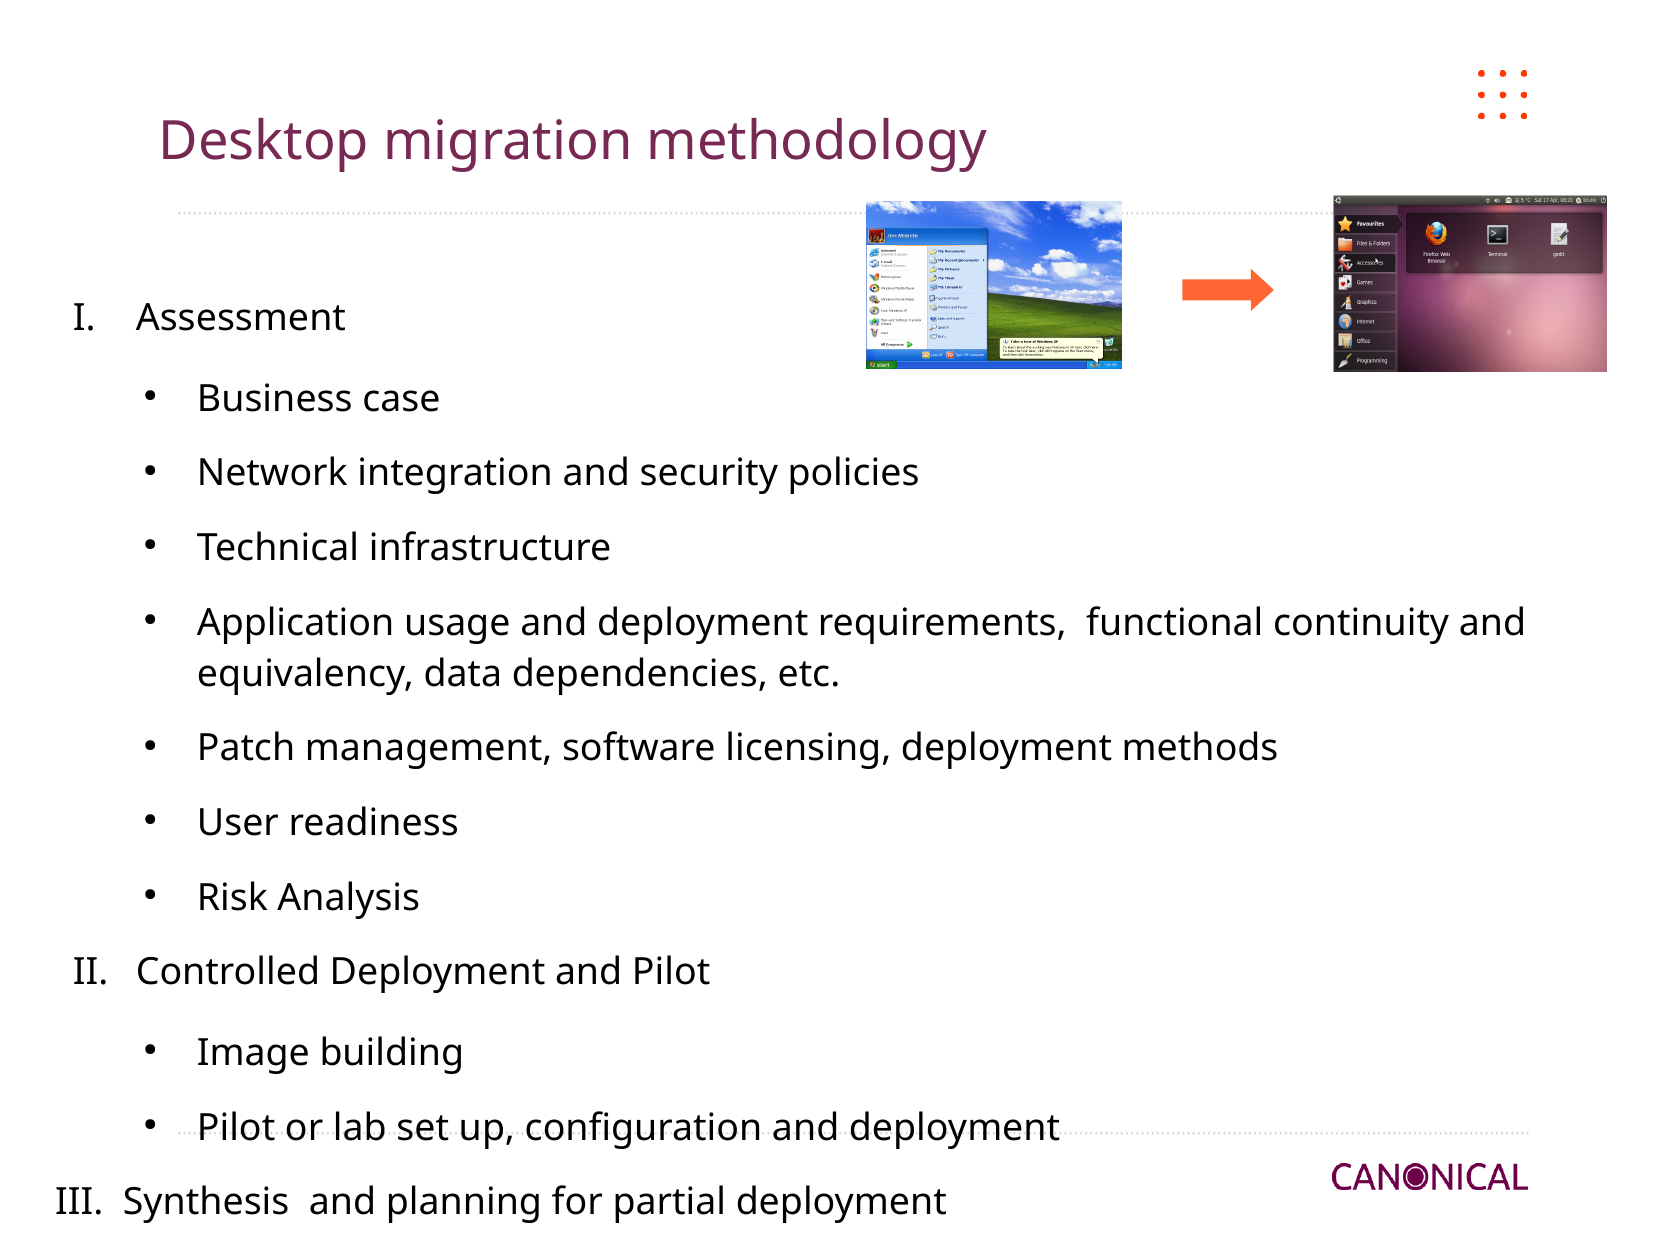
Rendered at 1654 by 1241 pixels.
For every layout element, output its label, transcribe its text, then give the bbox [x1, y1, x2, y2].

picture [529, 1129, 545, 1136]
picture [360, 1129, 366, 1136]
picture [313, 1129, 335, 1136]
picture [338, 1129, 347, 1136]
picture [986, 1129, 996, 1136]
picture [631, 1129, 637, 1136]
picture [464, 1129, 475, 1136]
picture [225, 1129, 232, 1136]
list Assessment Business case Network integration and security policies Technical infrastructure Application usage and deployment requirements, functional continuity and equivalency, data dependencies, etc. Patch management, software licensing, deployment methods User readiness Risk Analysis Controlled Deployment and Pilot Image building Pilot or lab set up, configuration and deployment III. Synthesis and planning for partial deployment [55, 290, 1557, 1110]
picture [922, 1129, 928, 1136]
picture [700, 1129, 709, 1136]
picture [721, 1129, 733, 1136]
picture [571, 1129, 582, 1136]
picture [853, 1129, 865, 1136]
picture [799, 1129, 810, 1136]
picture [268, 1129, 287, 1136]
picture [690, 1129, 697, 1136]
picture [1332, 1163, 1528, 1190]
picture [203, 1129, 222, 1136]
text_box Desktop migration methodology [144, 94, 1069, 171]
picture [562, 1129, 568, 1136]
picture [1029, 1129, 1040, 1136]
picture [1478, 70, 1527, 119]
picture [899, 1129, 911, 1136]
picture [759, 1129, 776, 1136]
picture [640, 1129, 651, 1136]
picture [369, 1129, 381, 1136]
picture [821, 1129, 833, 1136]
picture [243, 1129, 255, 1136]
picture [913, 1129, 919, 1136]
picture [177, 1129, 200, 1136]
picture [1008, 1129, 1026, 1136]
text_box [1182, 268, 1274, 311]
picture [383, 1129, 409, 1136]
picture [1043, 1129, 1050, 1136]
picture [347, 1130, 357, 1136]
picture [502, 1129, 527, 1136]
picture [836, 1129, 851, 1136]
picture [442, 1129, 461, 1136]
picture [235, 1129, 241, 1136]
picture [595, 1129, 604, 1136]
picture [177, 195, 1607, 373]
picture [488, 1129, 500, 1136]
picture [776, 1130, 786, 1136]
picture [607, 1129, 614, 1136]
picture [258, 1129, 265, 1136]
picture [304, 1129, 310, 1136]
picture [712, 1129, 719, 1136]
picture [999, 1129, 1005, 1136]
picture [930, 1129, 942, 1136]
picture [547, 1129, 559, 1136]
picture [478, 1129, 485, 1136]
picture [789, 1129, 796, 1136]
picture [409, 1129, 417, 1136]
picture [663, 1129, 677, 1136]
picture [960, 1129, 970, 1136]
picture [677, 1130, 687, 1136]
picture [736, 1129, 742, 1136]
picture [616, 1129, 628, 1136]
picture [654, 1129, 660, 1136]
picture [877, 1129, 896, 1136]
picture [945, 1129, 953, 1136]
picture [868, 1129, 874, 1136]
picture [585, 1129, 592, 1136]
picture [1053, 1129, 1532, 1136]
picture [289, 1129, 301, 1136]
picture [973, 1129, 983, 1136]
picture [813, 1129, 819, 1136]
picture [745, 1129, 756, 1136]
picture [420, 1129, 439, 1136]
